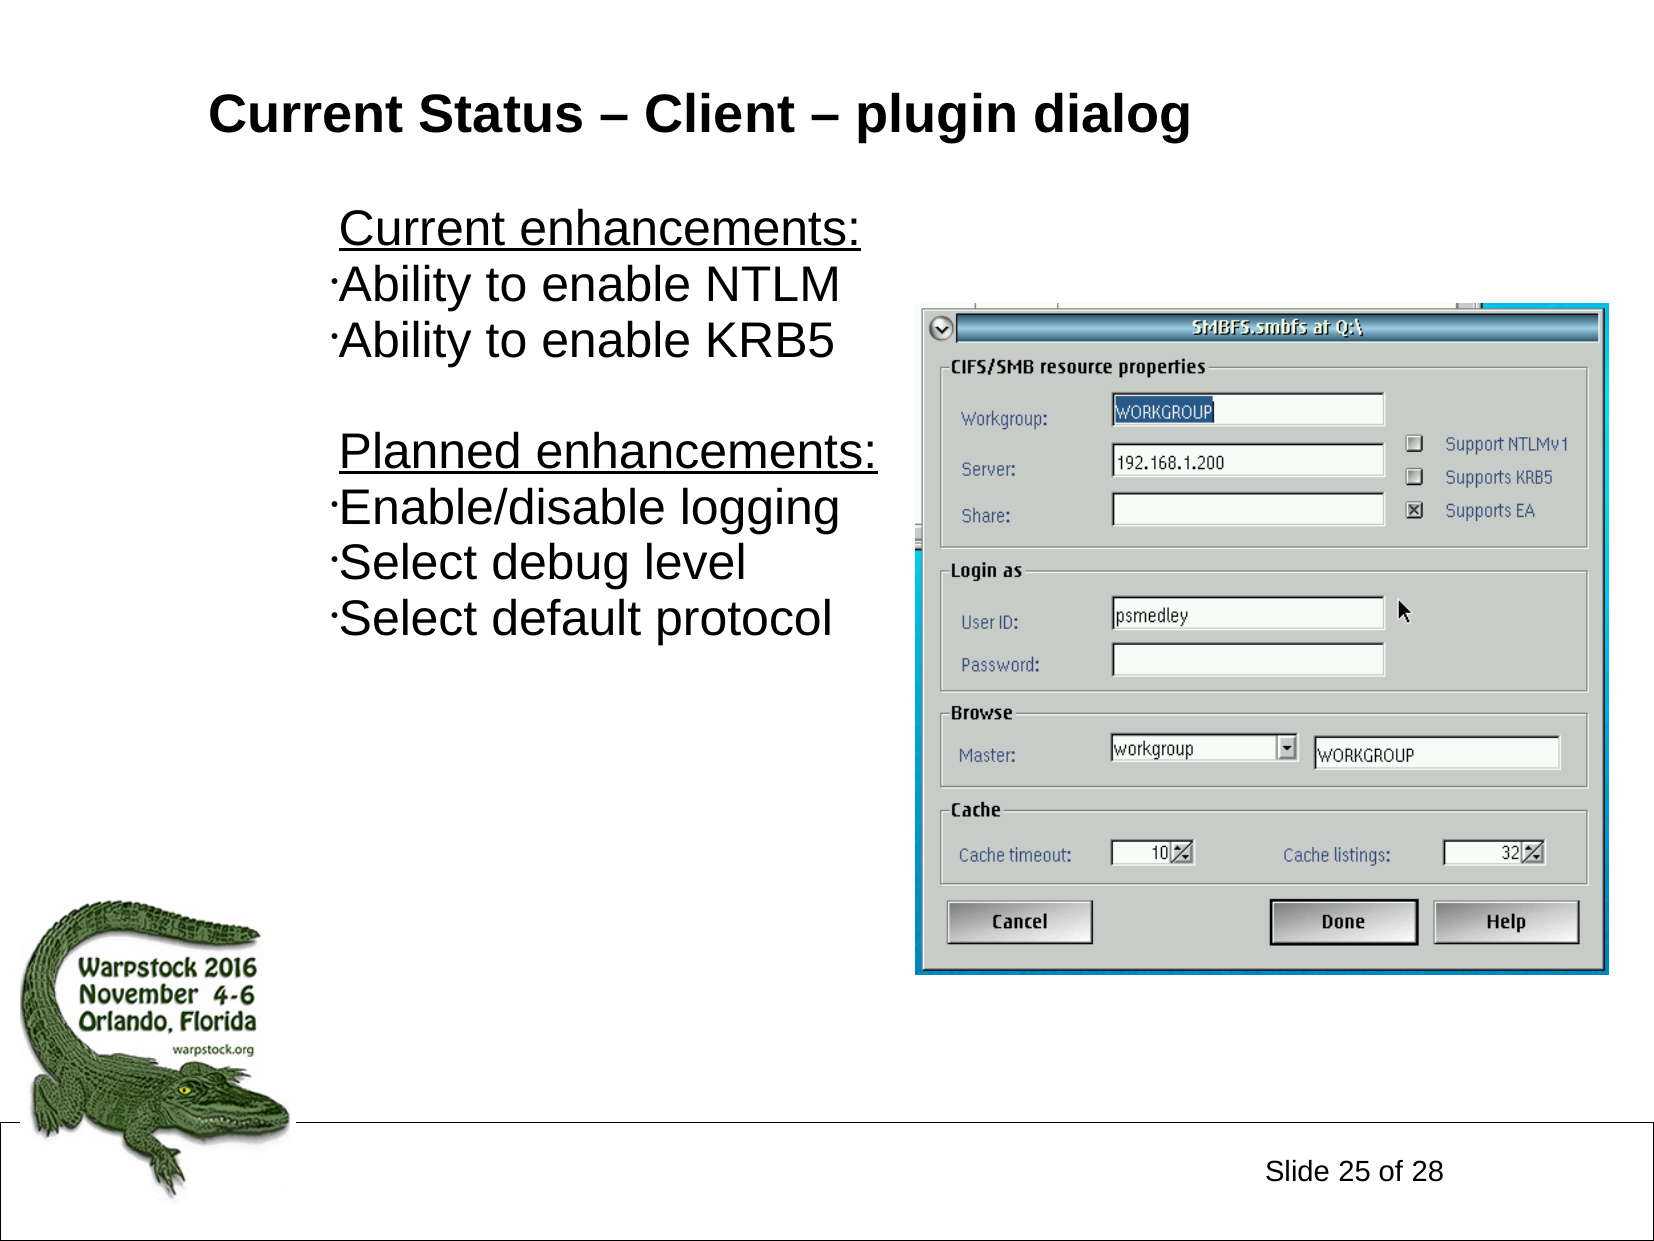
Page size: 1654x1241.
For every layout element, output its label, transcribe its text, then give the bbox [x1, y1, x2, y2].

picture [915, 303, 1609, 970]
title Current Status – Client – plugin dialog [177, 49, 1571, 178]
picture [20, 888, 296, 1211]
subtitle Current enhancements: Ability to enable NTLM Ability to enable KRB5 Planned enhancements: Enable/disable logging Select debug level Select default protocol [318, 200, 1565, 1037]
